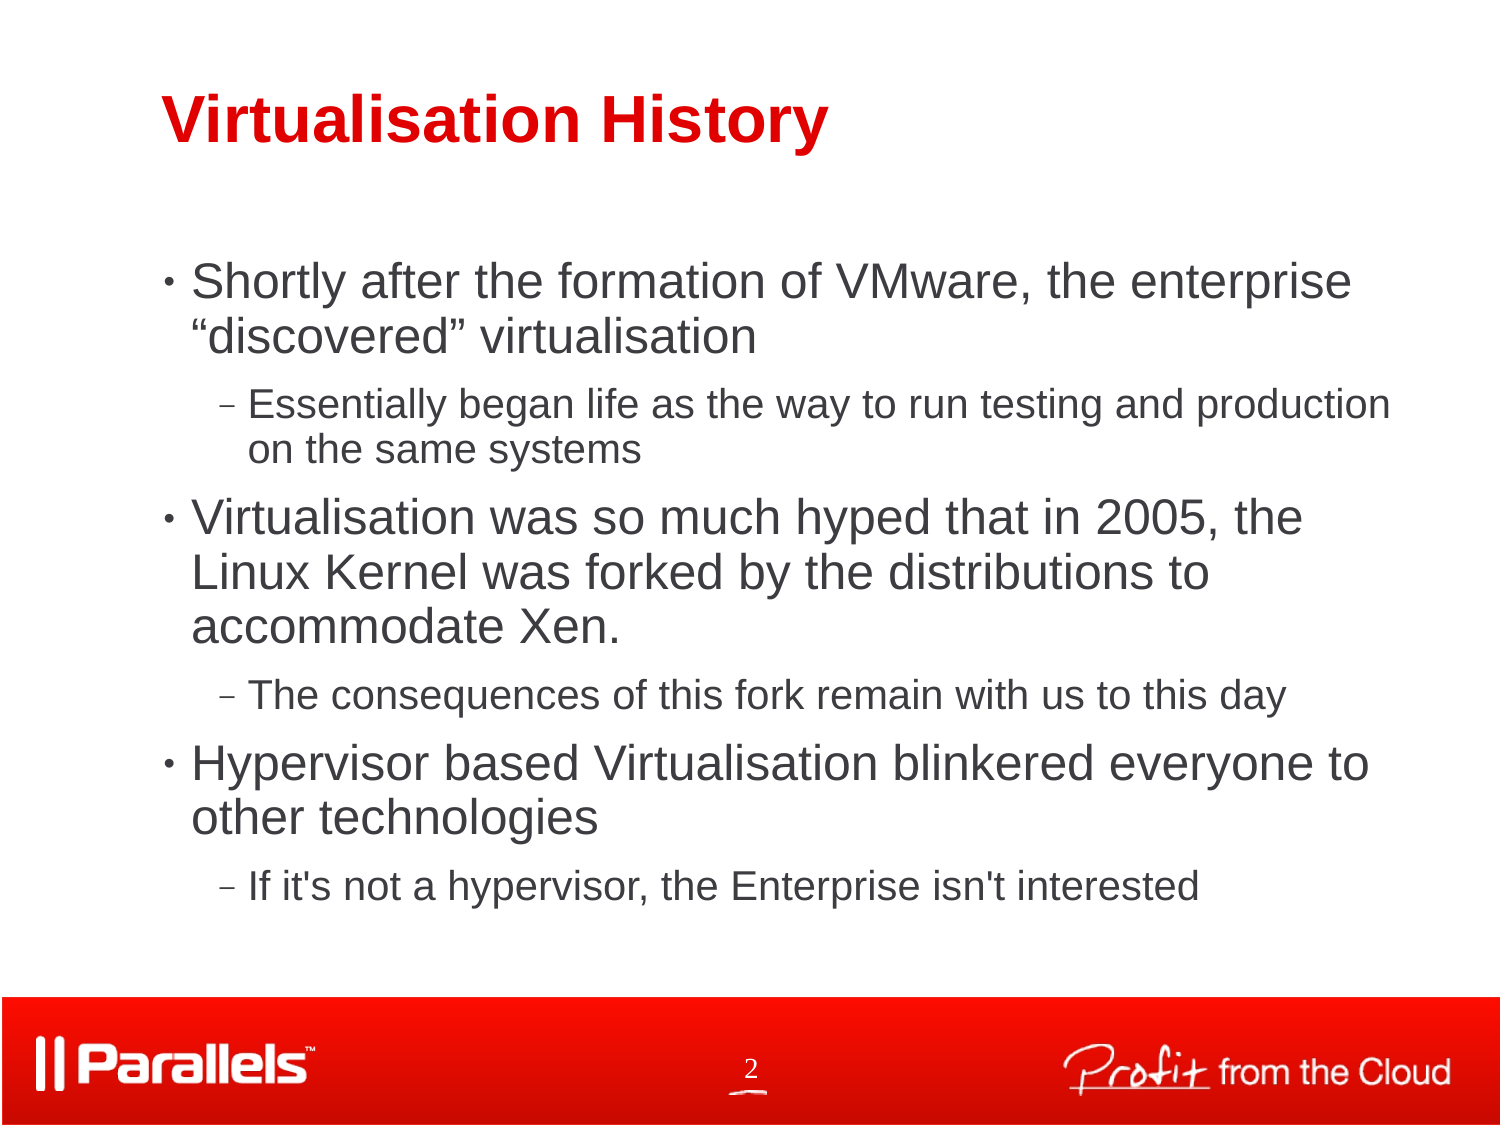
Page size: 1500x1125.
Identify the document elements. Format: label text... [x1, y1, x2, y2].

picture [727, 1090, 767, 1095]
list Shortly after the formation of VMware, the enterprise “discovered” virtualisation Essentially began life as the way to run testing and production on the same systems Virtualisation was so much hyped that in 2005, the Linux Kernel was forked by the distributions to accommodate Xen. The consequences of this fork remain with us to this day Hypervisor based Virtualisation blinkered everyone to other technologies If it's not a hypervisor, the Enterprise isn't interested [163, 254, 1404, 911]
title Virtualisation History [161, 41, 1383, 205]
picture [1049, 1033, 1465, 1096]
picture [36, 1034, 318, 1091]
